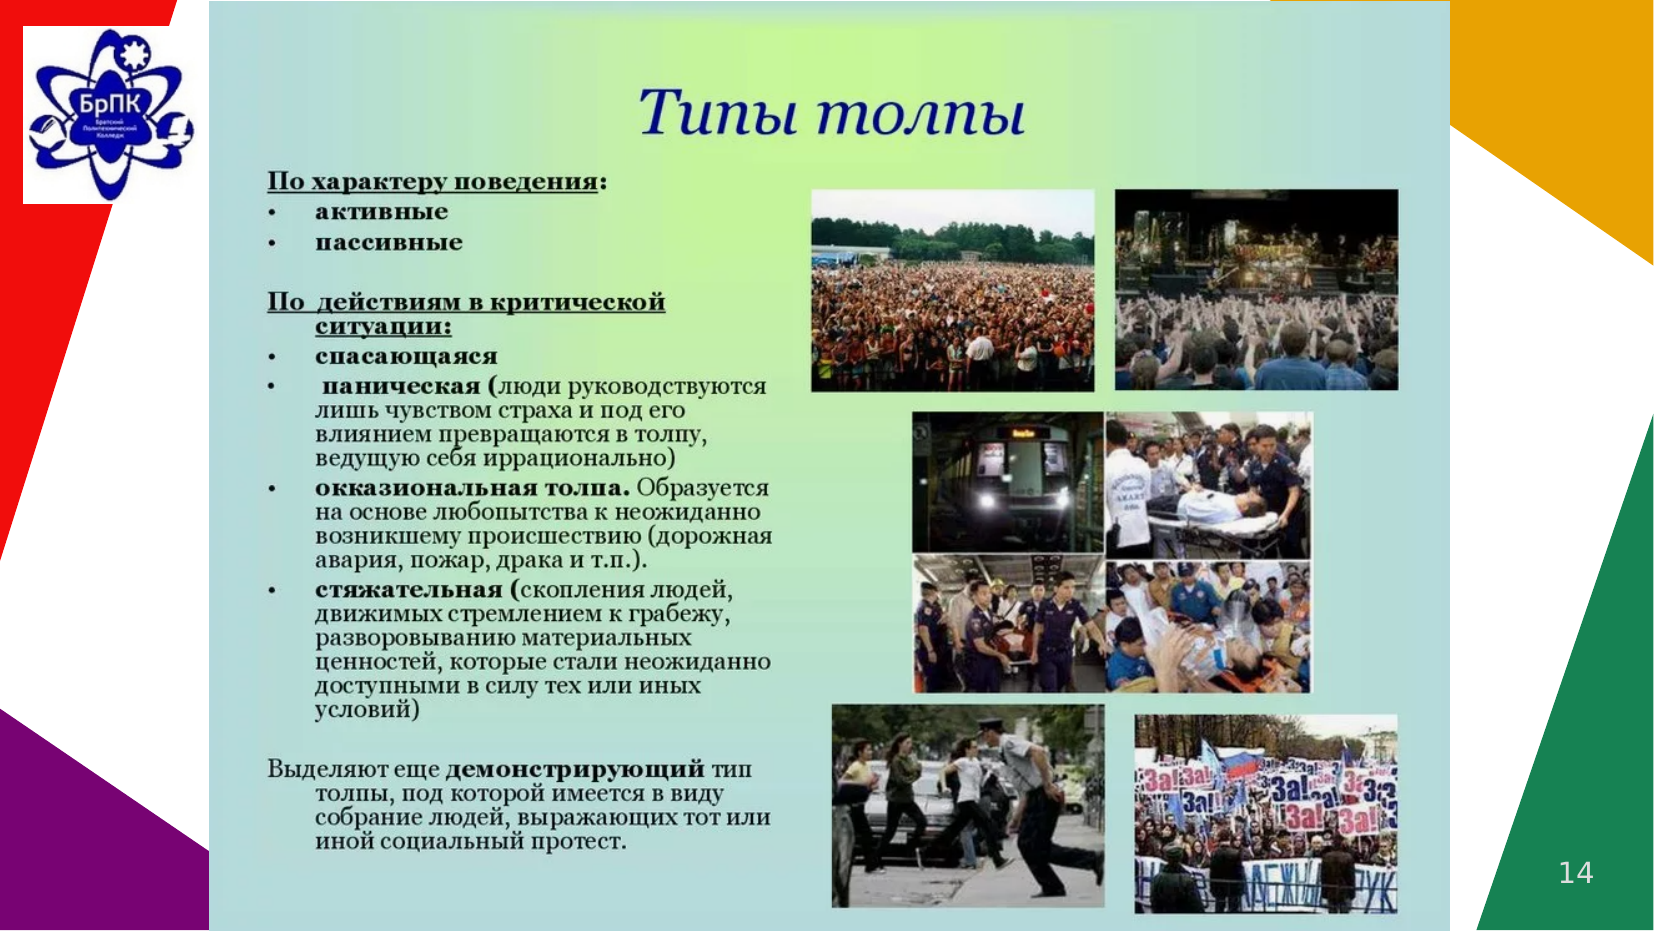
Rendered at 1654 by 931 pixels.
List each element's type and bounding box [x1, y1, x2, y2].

picture [23, 26, 200, 204]
picture [209, 1, 1450, 931]
